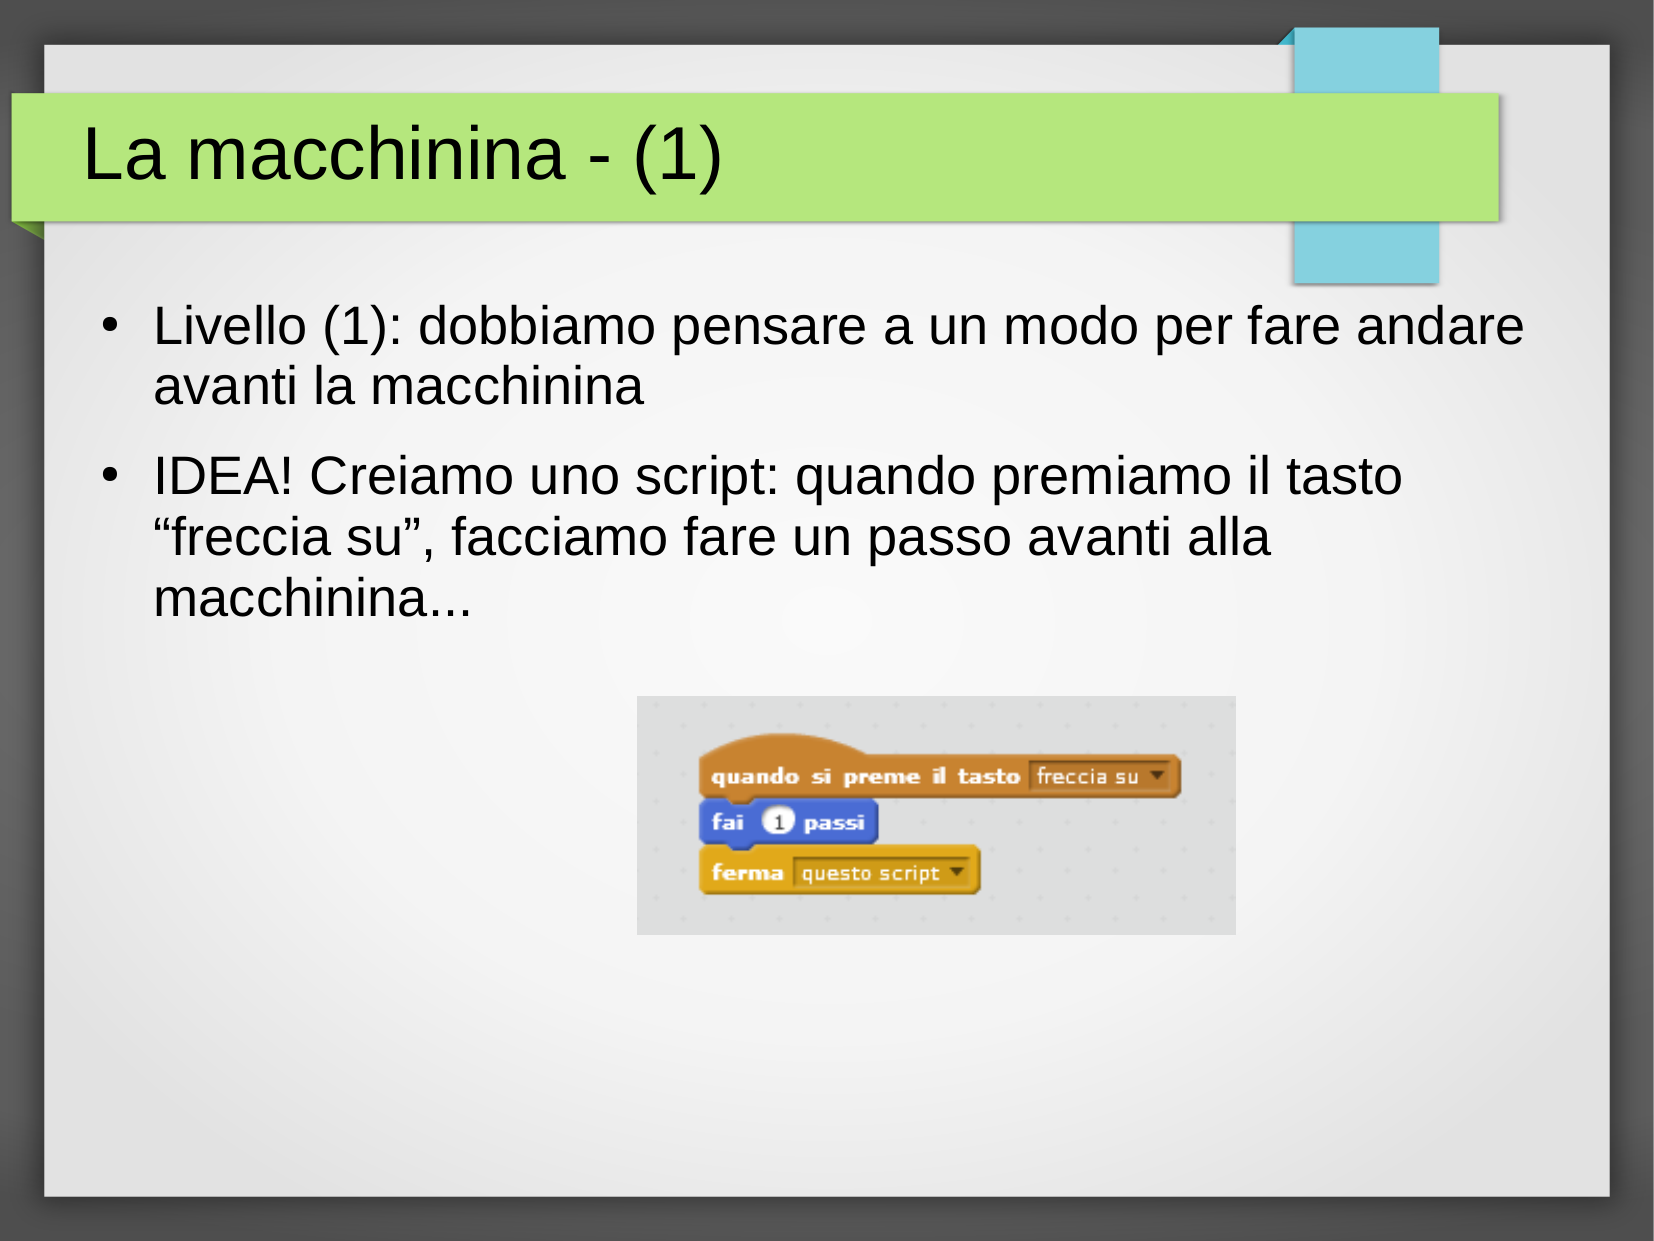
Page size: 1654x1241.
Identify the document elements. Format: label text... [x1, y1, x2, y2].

list Livello (1): dobbiamo pensare a un modo per fare andare avanti la macchinina IDEA! Creiamo uno script: quando premiamo il tasto “freccia su”, facciamo fare un passo avanti alla macchinina... [82, 295, 1571, 1015]
picture [0, 0, 1654, 1241]
title La macchinina - (1) [82, 94, 1264, 213]
